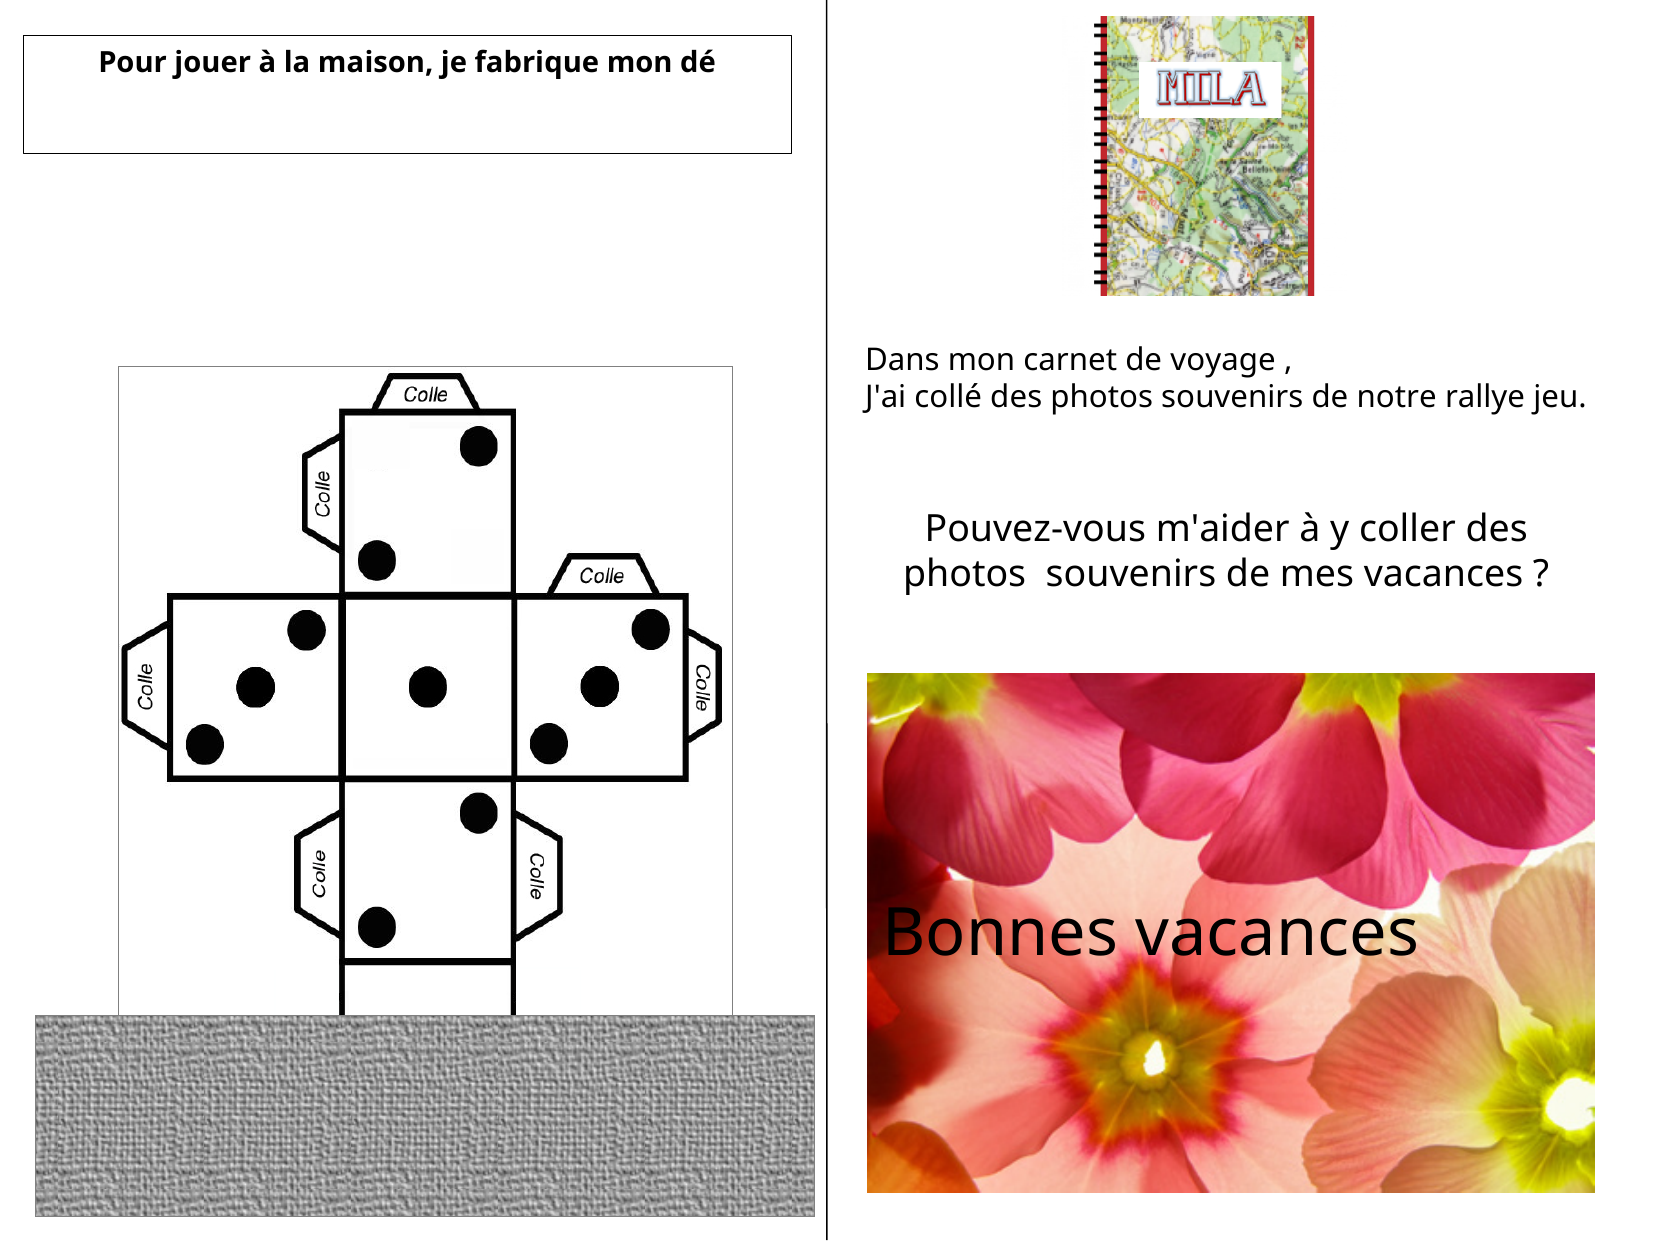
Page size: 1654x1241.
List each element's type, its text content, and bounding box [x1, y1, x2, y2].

picture [867, 673, 1595, 1193]
text_box [35, 1015, 815, 1217]
text_box Pour jouer à la maison, je fabrique mon dé [23, 35, 792, 154]
picture [1062, 16, 1347, 296]
picture [118, 366, 733, 1015]
text_box Dans mon carnet de voyage , J'ai collé des photos souvenirs de notre rallye jeu. Pouvez-vous m'aider à y coller des photos souvenirs de mes vacances ? [850, 256, 1607, 780]
